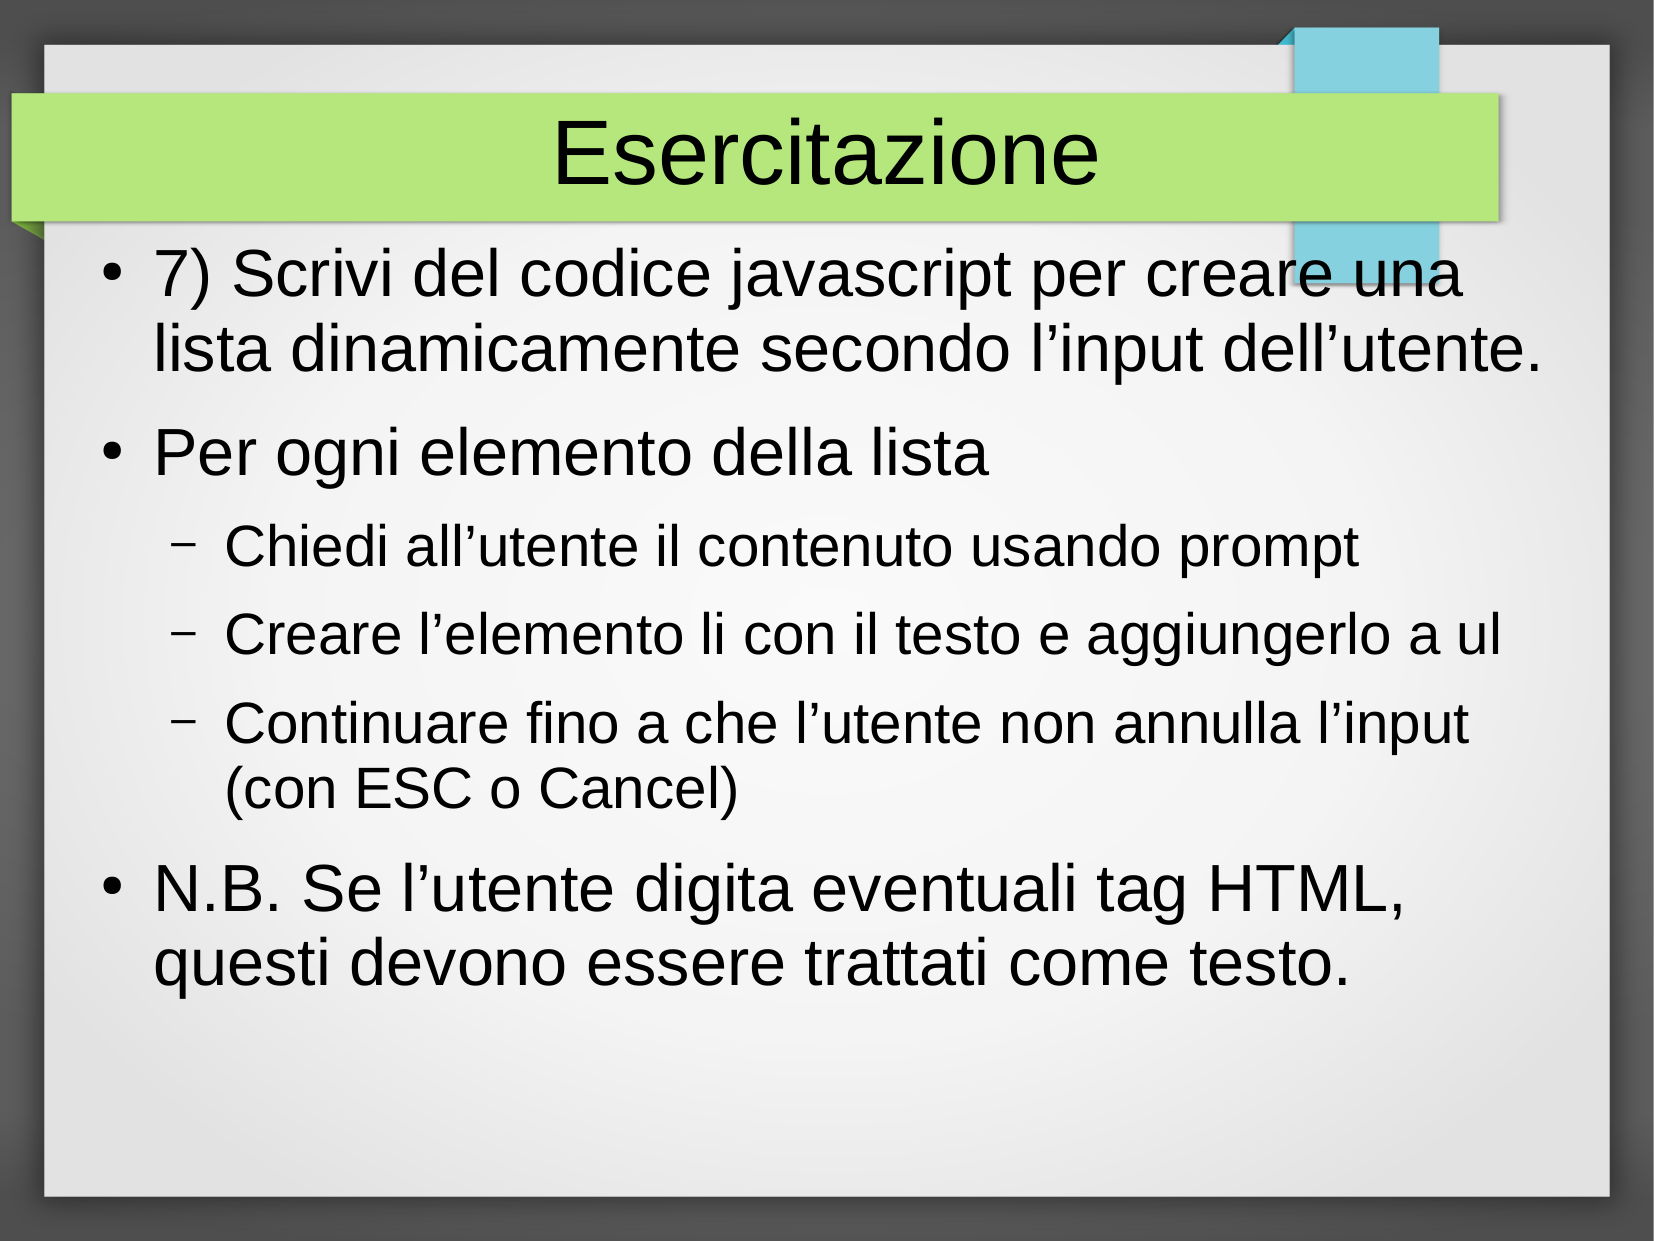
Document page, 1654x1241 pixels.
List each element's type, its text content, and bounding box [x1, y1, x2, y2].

title Esercitazione [82, 49, 1571, 236]
picture [0, 0, 1654, 1241]
list 7) Scrivi del codice javascript per creare una lista dinamicamente secondo l’input dell’utente. Per ogni elemento della lista Chiedi all’utente il contenuto usando prompt Creare l’elemento li con il testo e aggiungerlo a ul Continuare fino a che l’utente non annulla l’input (con ESC o Cancel) N.B. Se l’utente digita eventuali tag HTML, questi devono essere trattati come testo. [82, 236, 1571, 1146]
